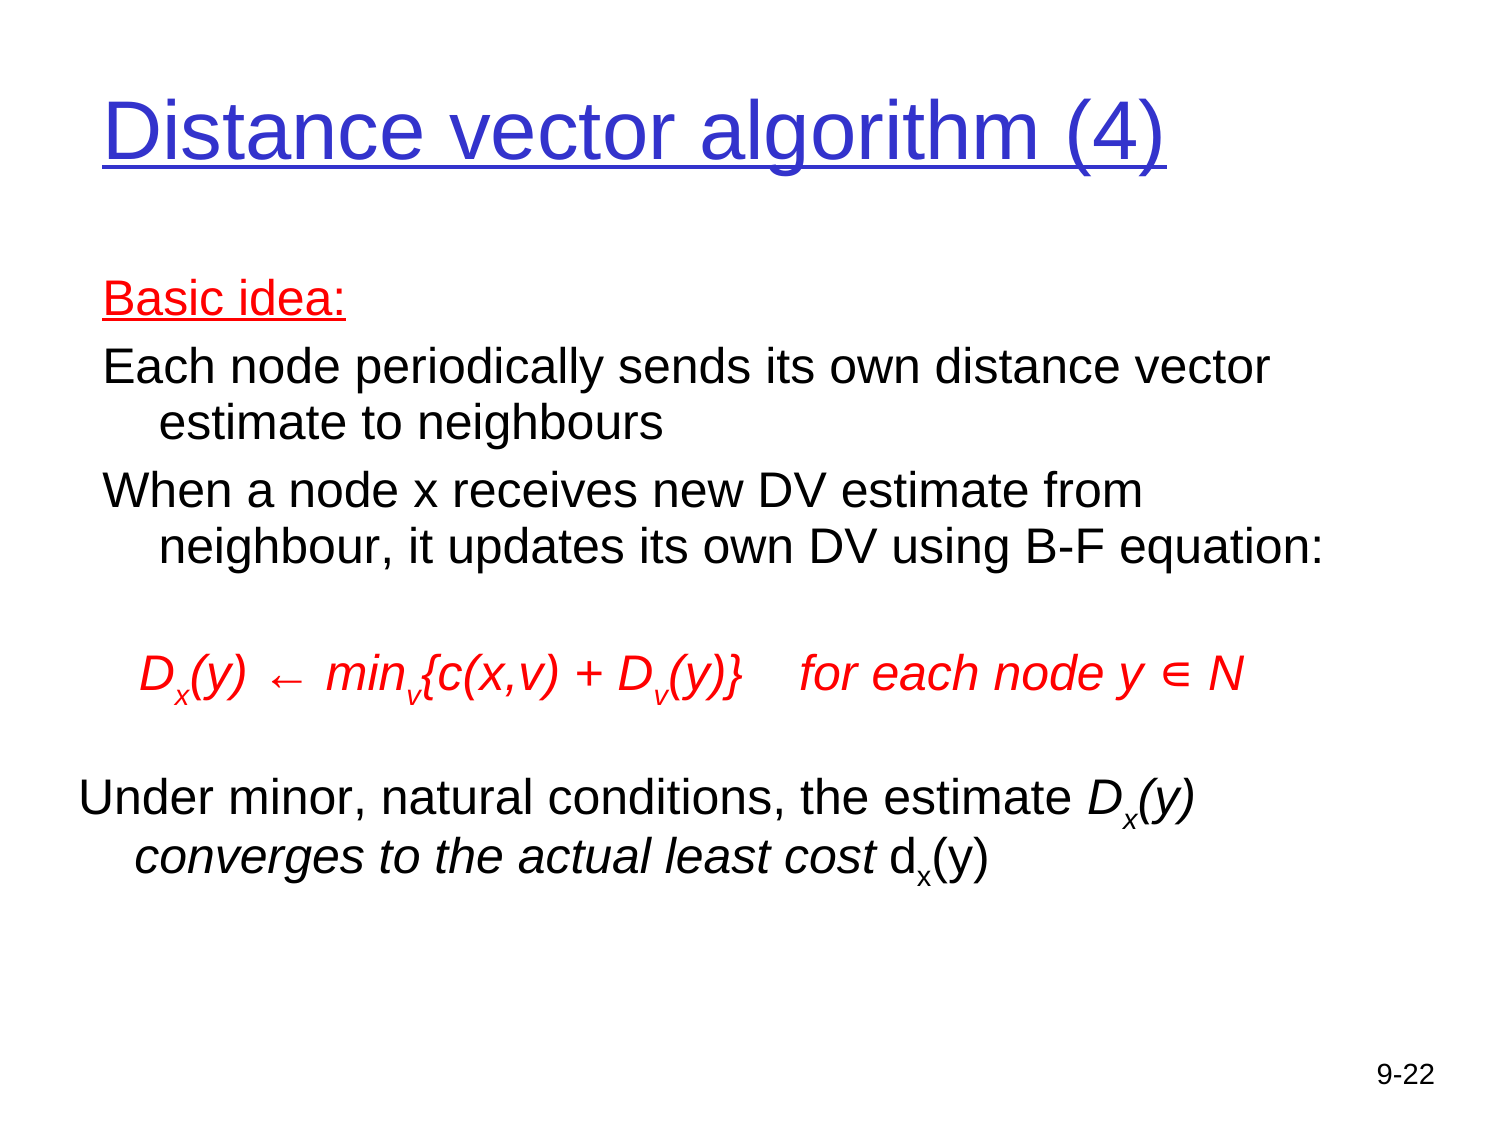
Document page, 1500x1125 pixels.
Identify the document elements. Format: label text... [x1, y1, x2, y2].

title Distance vector algorithm (4) [87, 37, 1363, 225]
text_box Under minor, natural conditions, the estimate Dx(y) converges to the actual least cost dx(y) [63, 761, 1339, 1008]
list Basic idea: Each node periodically sends its own distance vector estimate to neighbours When a node x receives new DV estimate from neighbour, it updates its own DV using B-F equation: [87, 262, 1363, 659]
text_box Dx(y) ← minv{c(x,v) + Dv(y)} for each node y ∊ N [124, 637, 1259, 720]
